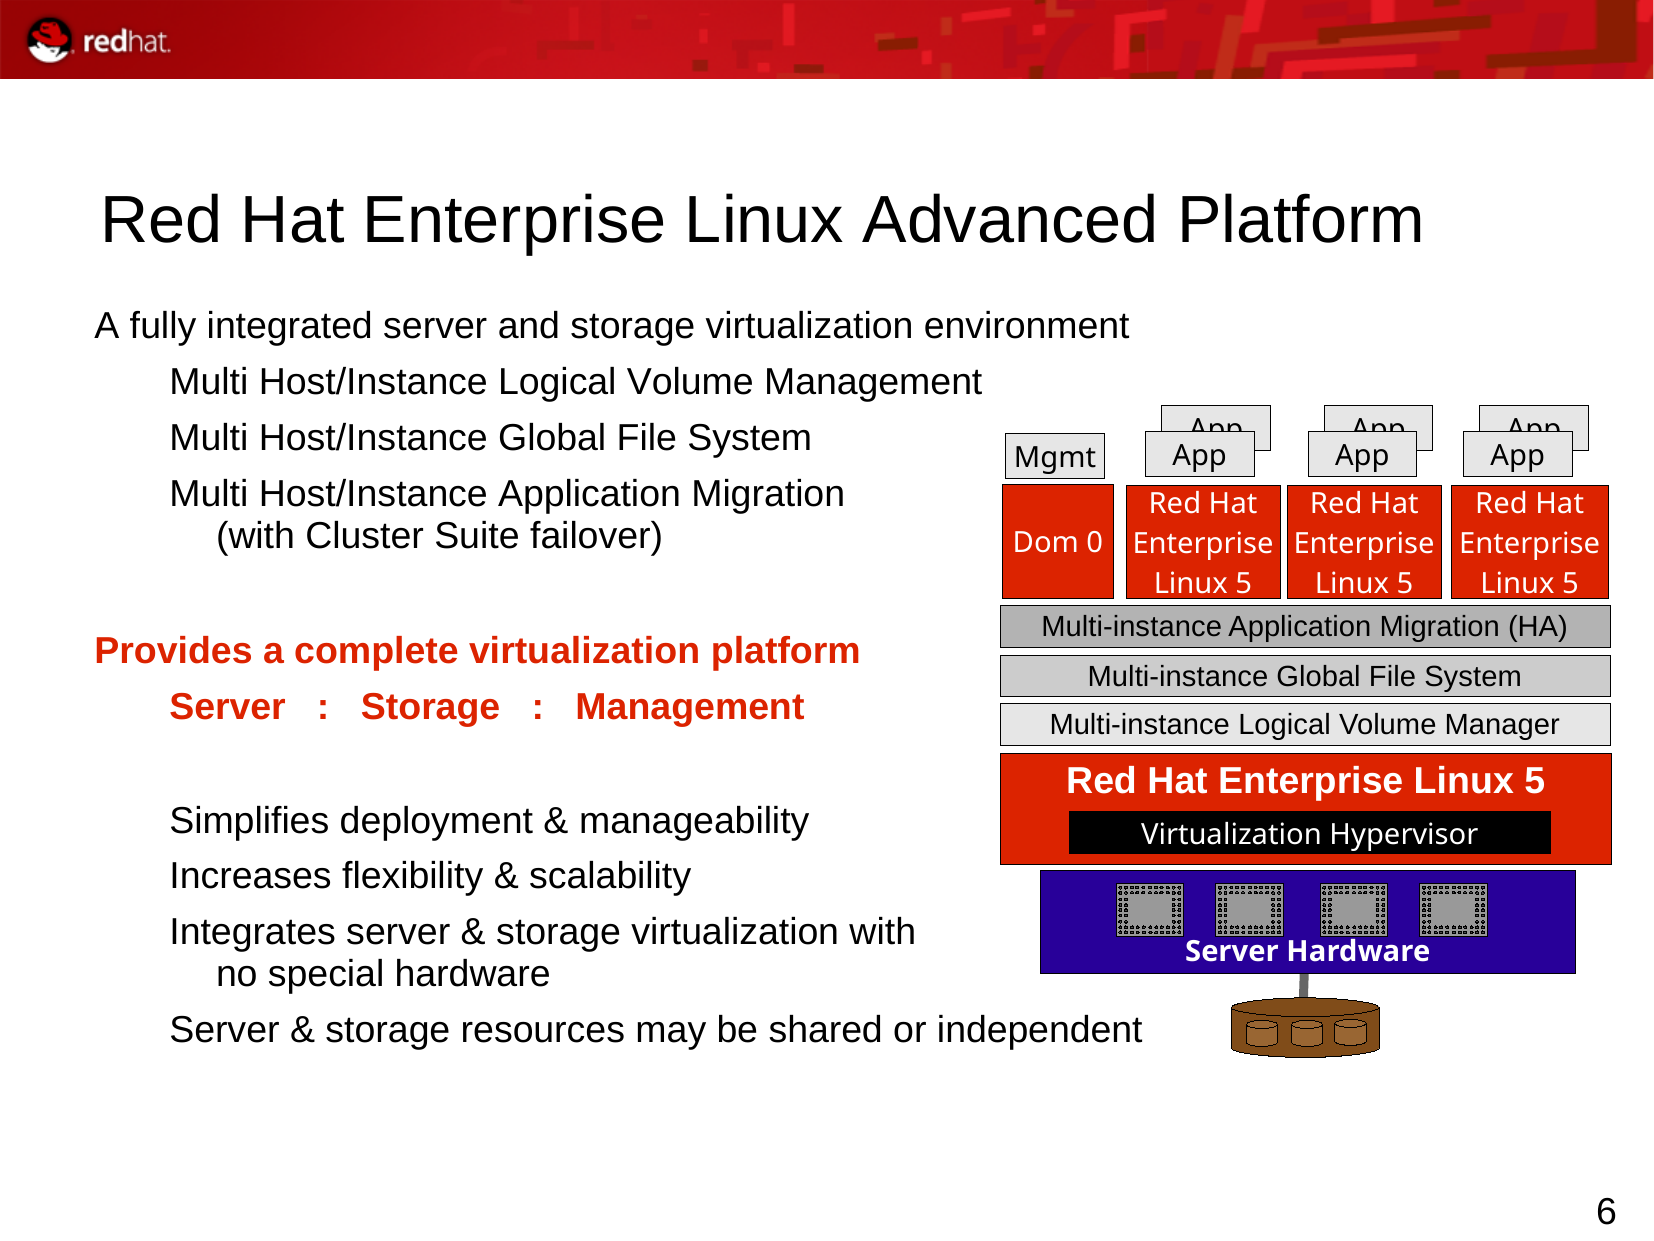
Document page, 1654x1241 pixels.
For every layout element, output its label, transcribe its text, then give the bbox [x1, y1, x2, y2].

list A fully integrated server and storage virtualization environment Multi Host/Instance Logical Volume Management Multi Host/Instance Global File System Multi Host/Instance Application Migration (with Cluster Suite failover) Provides a complete virtualization platform Server : Storage : Management Simplifies deployment & manageability Increases flexibility & scalability Integrates server & storage virtualization with no special hardware Server & storage resources may be shared or independent [94, 304, 1500, 1174]
text_box [1116, 883, 1184, 937]
text_box [1215, 883, 1284, 937]
text_box Multi-instance Global File System [1000, 655, 1611, 697]
text_box Virtualization Hypervisor [1069, 811, 1551, 854]
text_box Multi-instance Application Migration (HA) [1000, 605, 1611, 648]
title Red Hat Enterprise Linux Advanced Platform [100, 164, 1506, 275]
text_box [1231, 997, 1380, 1058]
text_box [1320, 883, 1388, 937]
text_box App [1324, 405, 1433, 451]
text_box Red Hat Enterprise Linux 5 [1287, 485, 1442, 599]
text_box App [1145, 431, 1255, 477]
text_box App [1479, 405, 1589, 451]
text_box Red Hat Enterprise Linux 5 [1126, 485, 1281, 599]
text_box Mgmt [1005, 433, 1105, 479]
text_box [1419, 883, 1488, 937]
text_box App [1308, 431, 1417, 477]
text_box Multi-instance Logical Volume Manager [1000, 703, 1611, 746]
text_box Server Hardware [1040, 870, 1576, 974]
picture [0, 0, 1654, 79]
text_box App [1161, 405, 1271, 451]
text_box Red Hat Enterprise Linux 5 [1000, 753, 1612, 865]
text_box Dom 0 [998, 614, 1127, 667]
text_box Dom 0 [1002, 484, 1114, 599]
text_box App [1463, 431, 1573, 477]
text_box Red Hat Enterprise Linux 5 [1451, 485, 1609, 599]
